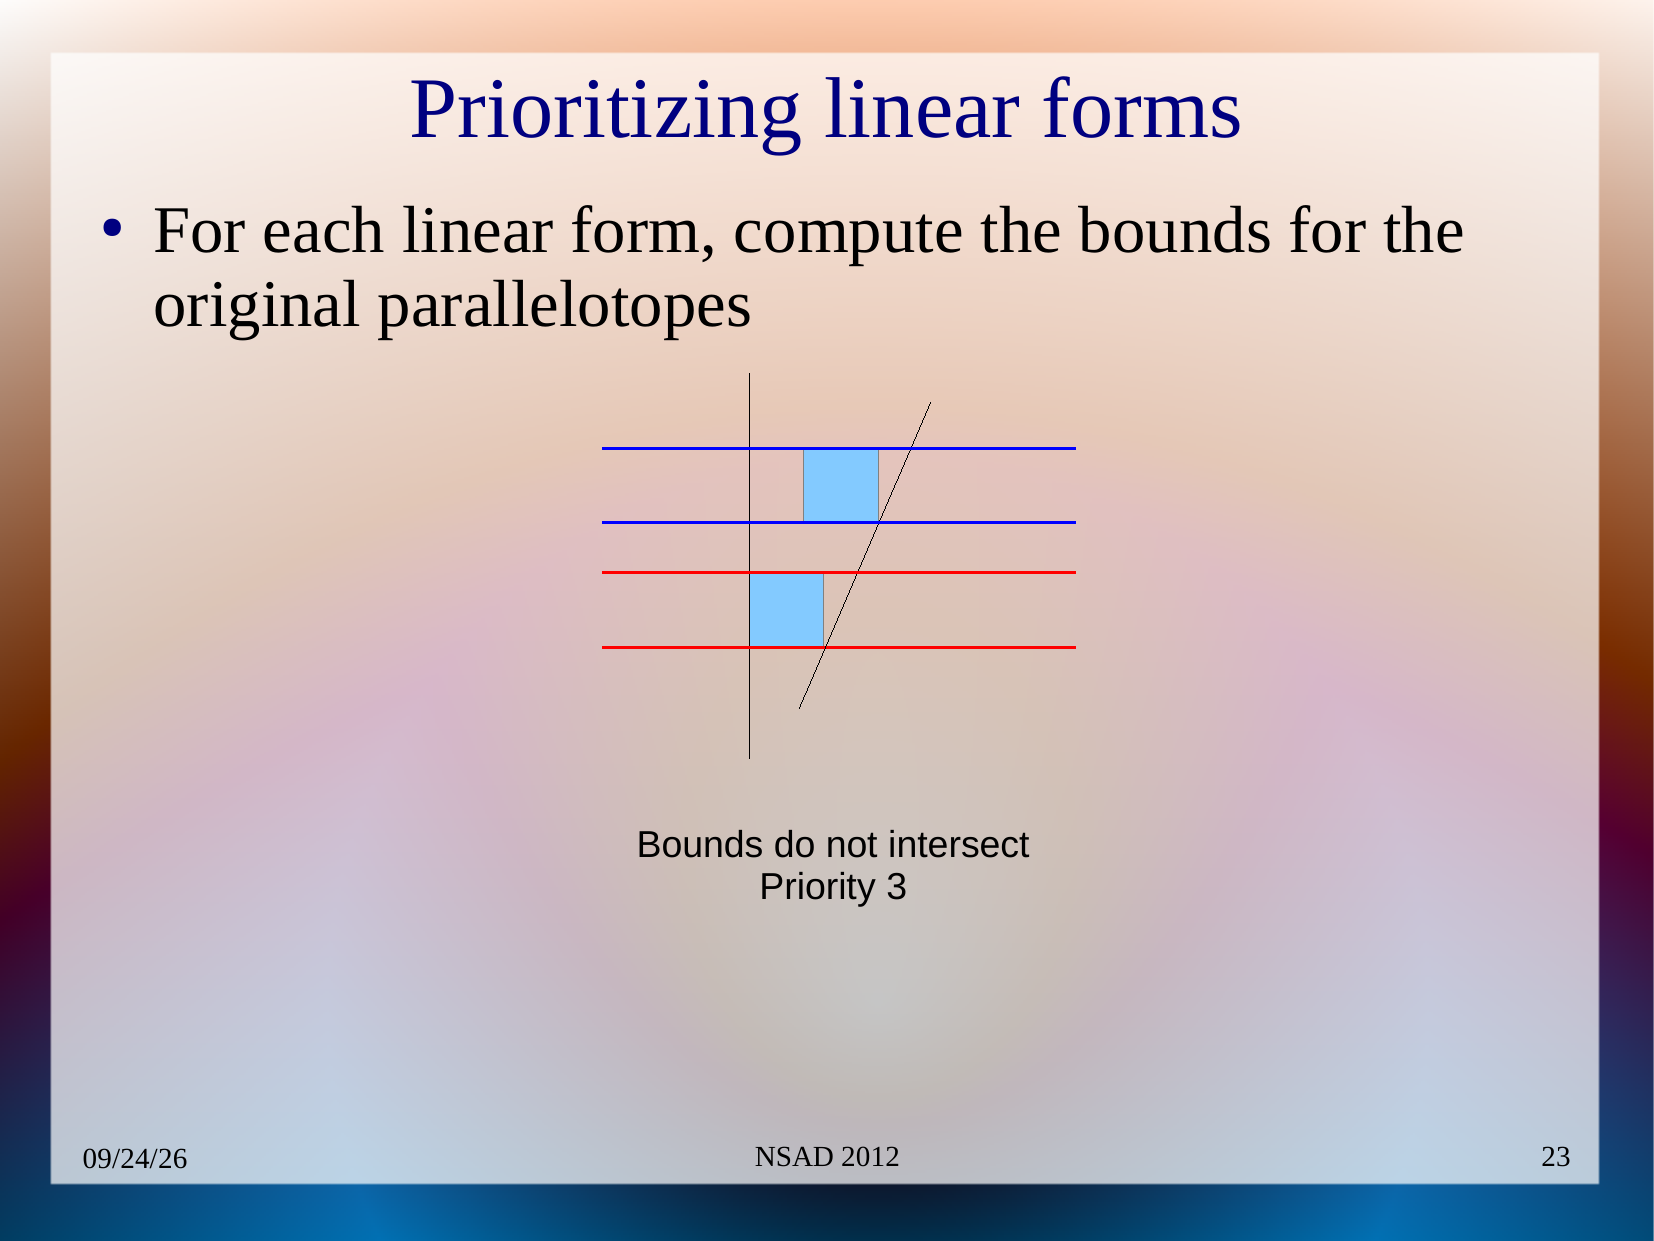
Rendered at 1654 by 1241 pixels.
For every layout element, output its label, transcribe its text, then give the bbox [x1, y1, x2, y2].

list For each linear form, compute the bounds for the original parallelotopes [82, 192, 1571, 912]
text_box [803, 450, 879, 521]
text_box [750, 574, 824, 646]
picture [0, 0, 1654, 1241]
text_box Bounds do not intersect Priority 3 [608, 816, 1059, 915]
title Prioritizing linear forms [82, 60, 1571, 156]
